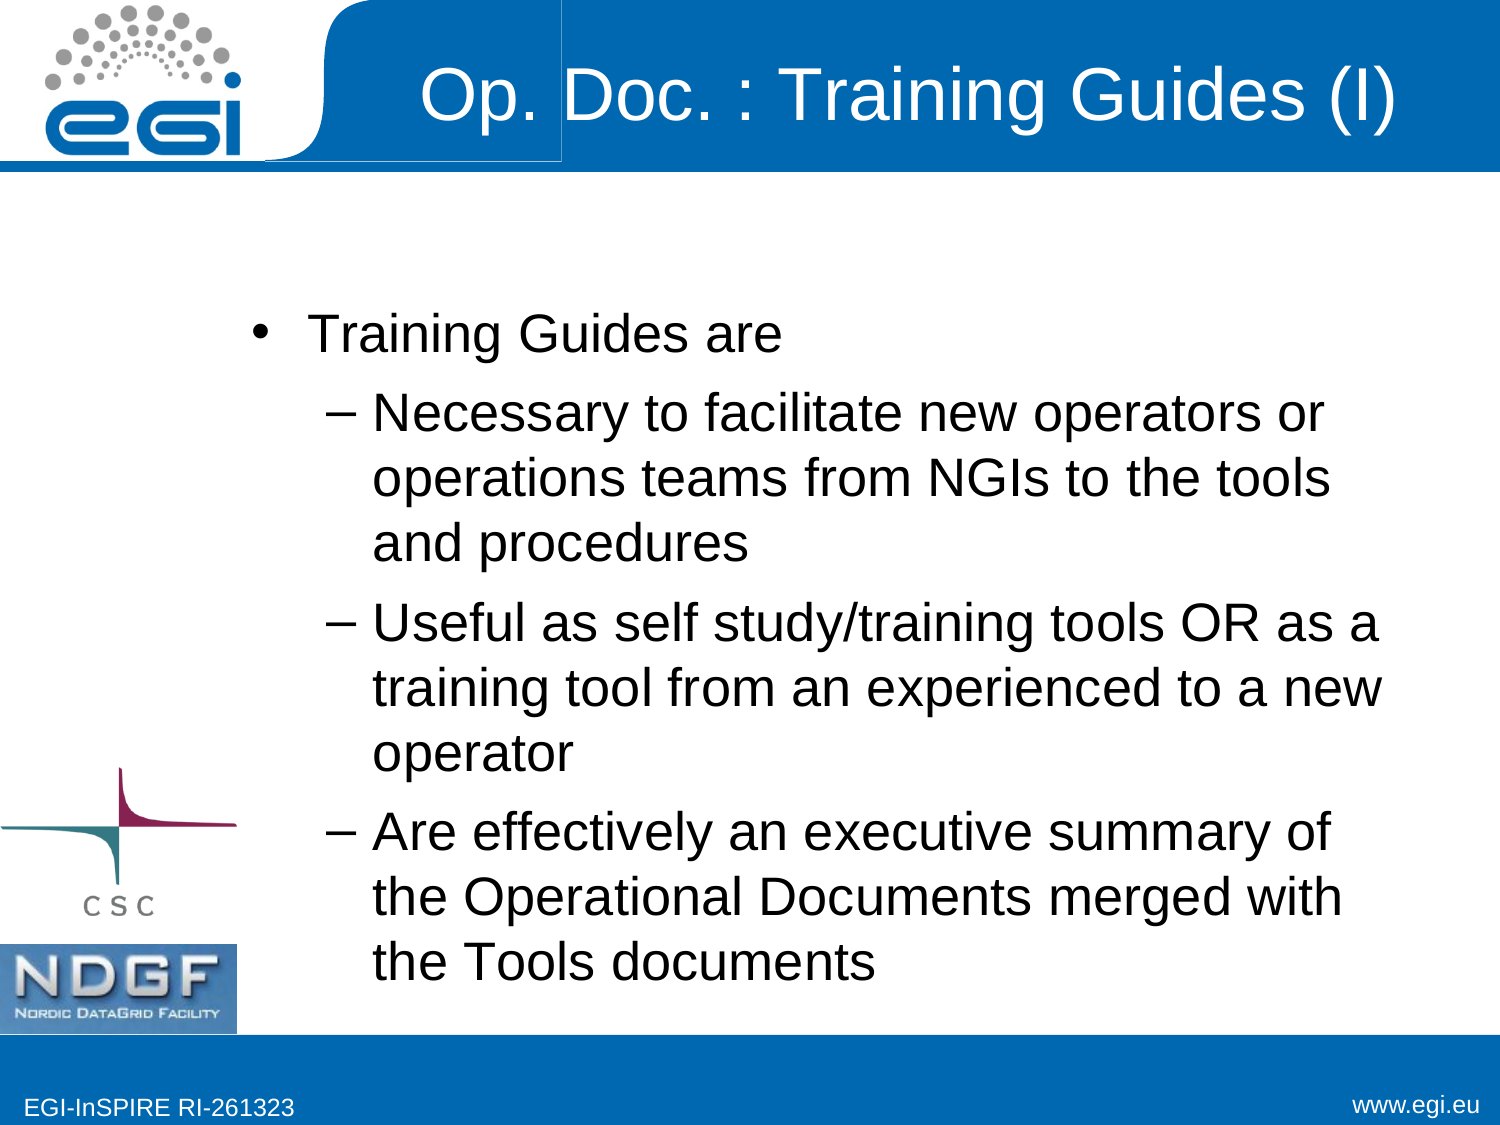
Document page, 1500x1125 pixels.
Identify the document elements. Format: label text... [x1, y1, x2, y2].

title Op. Doc. : Training Guides (I) [348, 0, 1471, 216]
picture [0, 0, 265, 161]
picture [0, 944, 236, 1034]
list Training Guides are Necessary to facilitate new operators or operations teams from NGIs to the tools and procedures Useful as self study/training tools OR as a training tool from an experienced to a new operator Are effectively an executive summary of the Operational Documents merged with the Tools documents [236, 290, 1418, 1034]
picture [0, 767, 236, 916]
